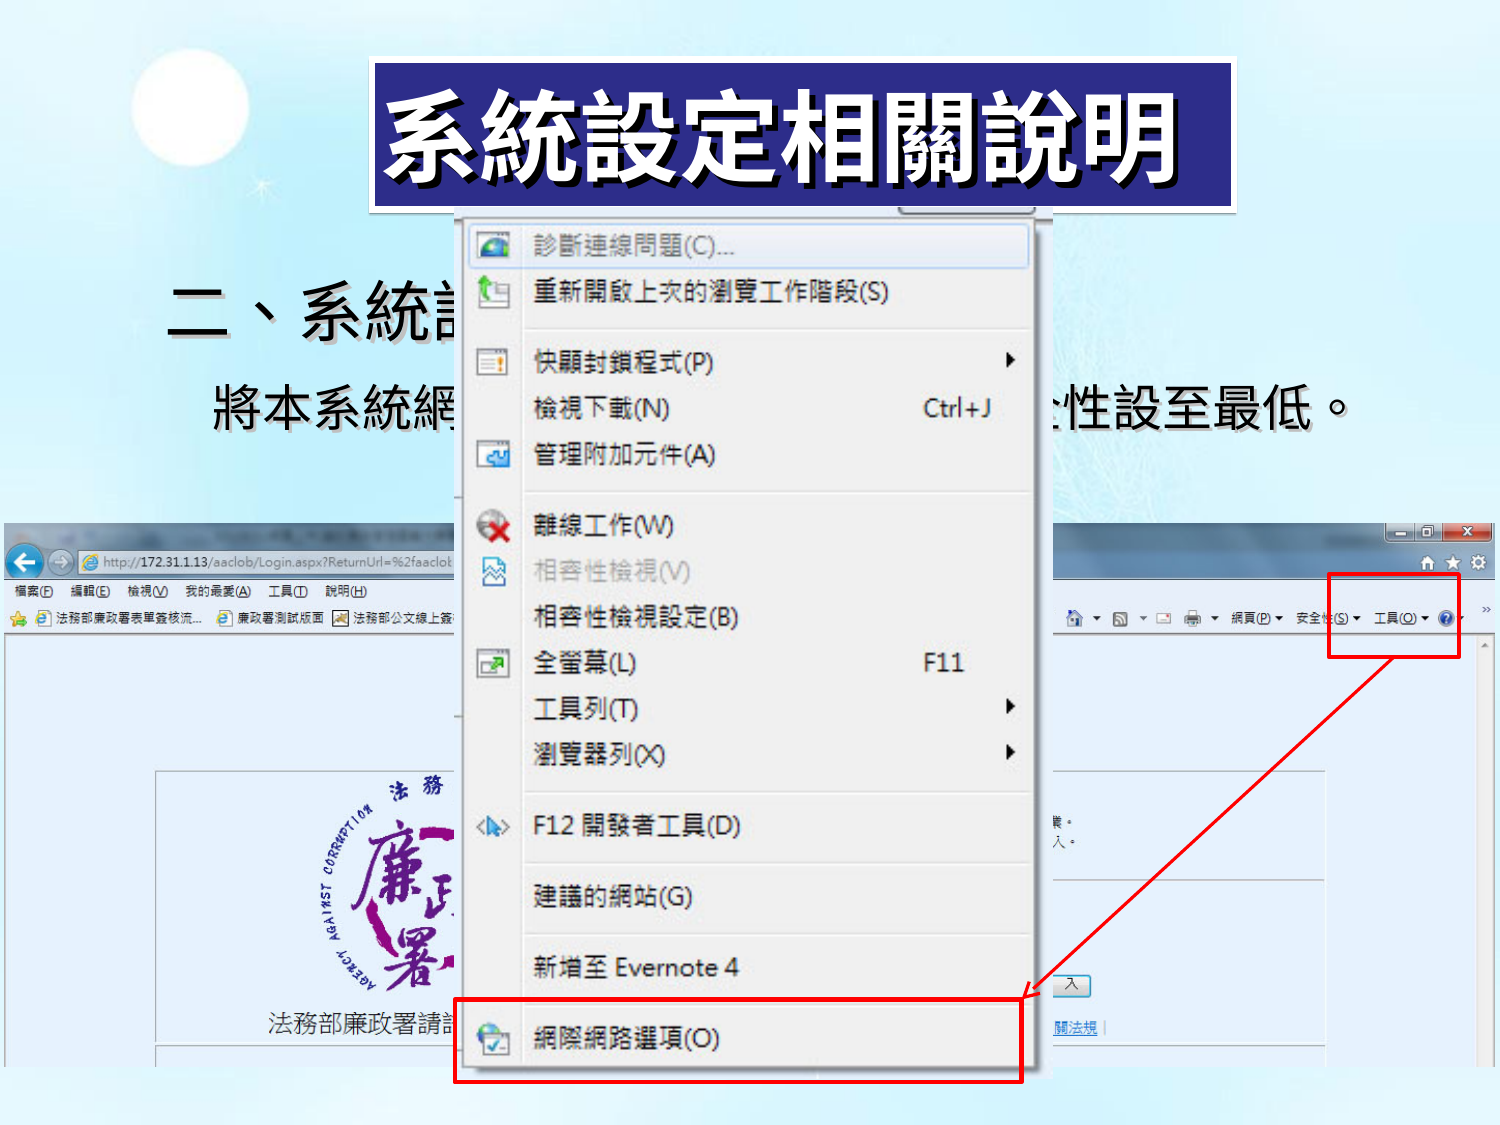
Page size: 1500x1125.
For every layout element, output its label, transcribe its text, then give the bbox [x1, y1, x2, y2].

picture [0, 0, 1500, 1125]
title 系統設定相關說明 [372, 59, 1235, 210]
text_box 將本系統網址加入信任網站，並將安全性設至最低。 [1053, 361, 1370, 452]
text_box 將本系統網址加入信任網站，並將安全性設至最低。 [204, 361, 454, 452]
text_box 二、系統設定:安全性設定 [156, 255, 454, 365]
